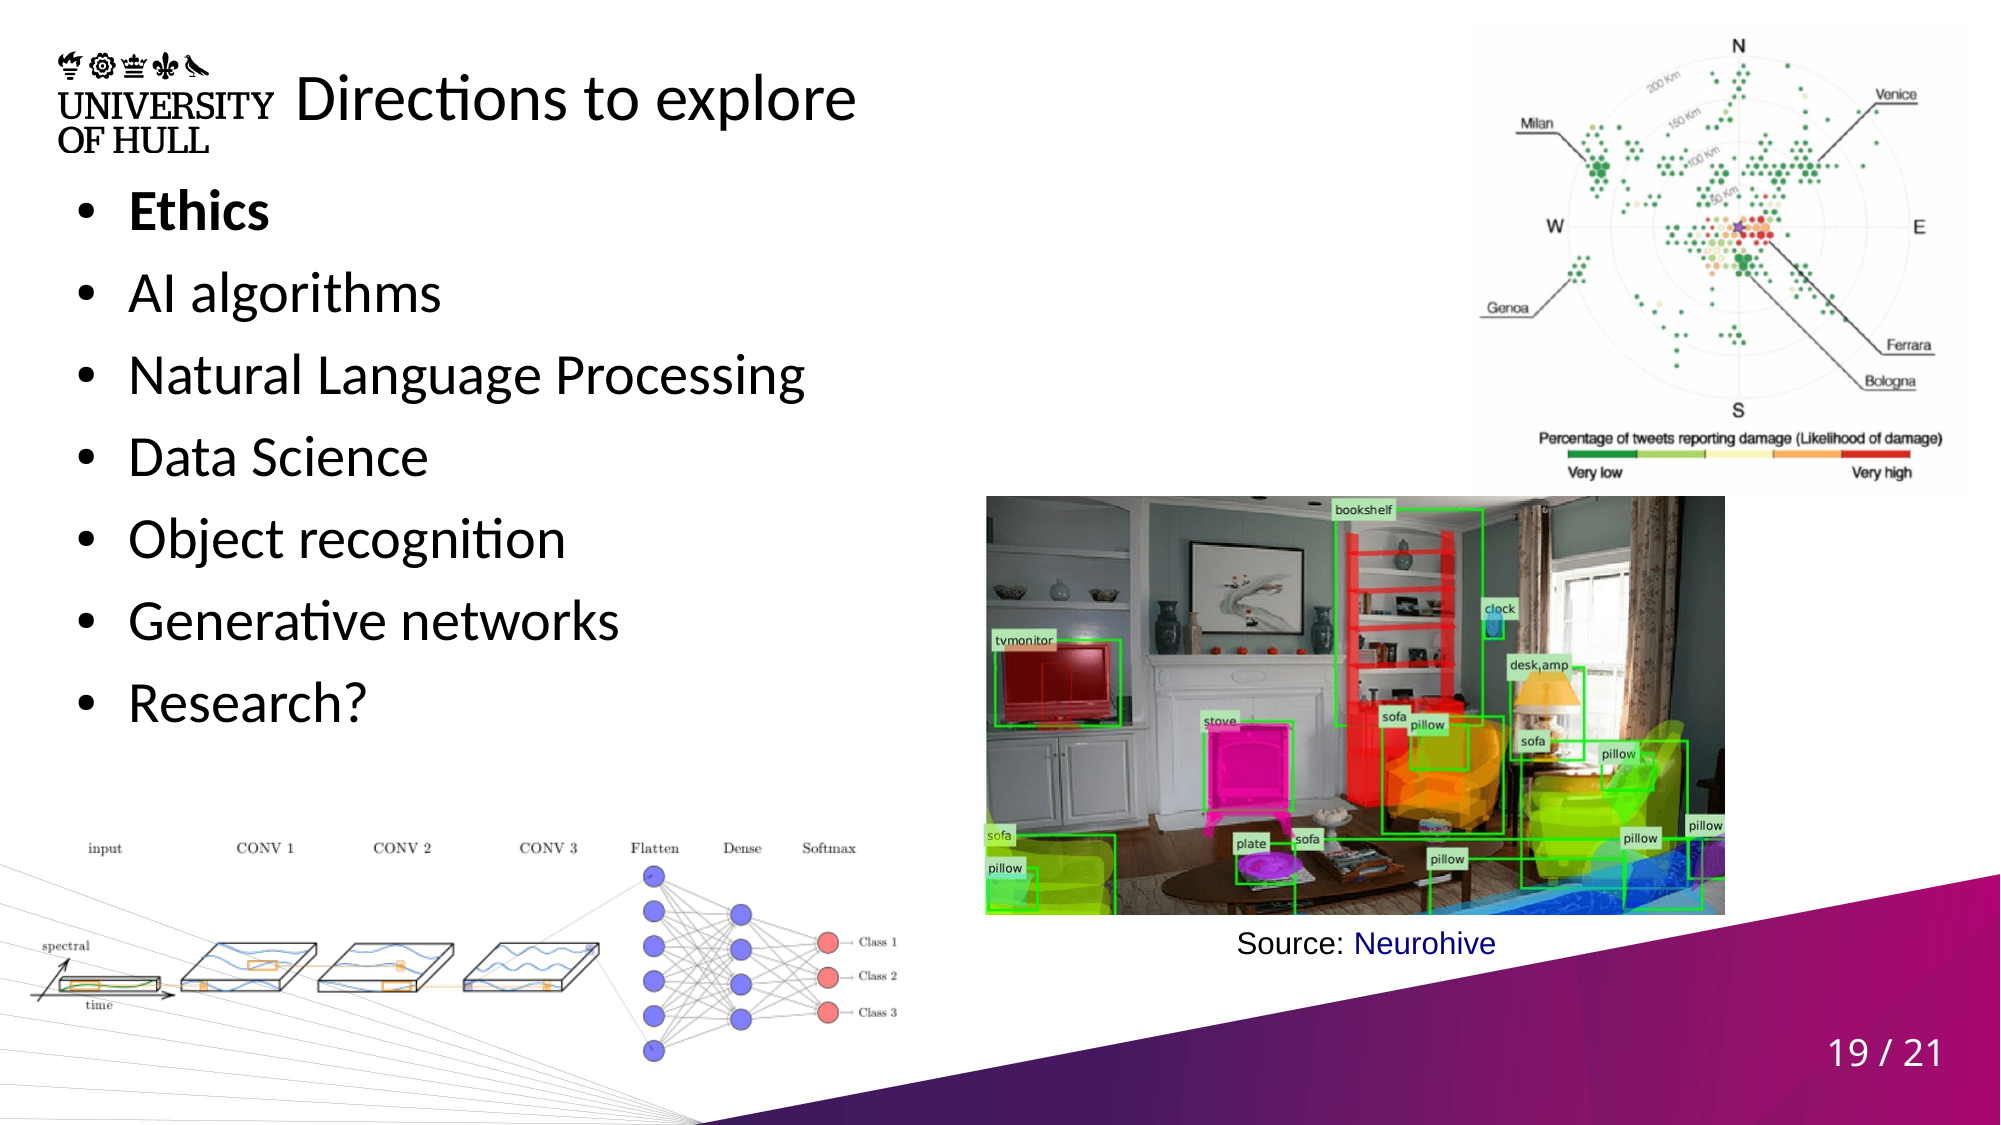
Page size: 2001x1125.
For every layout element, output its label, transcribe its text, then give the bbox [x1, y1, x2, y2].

text_box <number> / 21 [1570, 1016, 1961, 1087]
picture [0, 0, 2000, 1125]
title Directions to explore [295, 42, 1472, 166]
text_box Source: Neurohive [1221, 918, 1512, 969]
list Ethics AI algorithms Natural Language Processing Data Science Object recognition Generative networks Research? [58, 188, 1004, 957]
